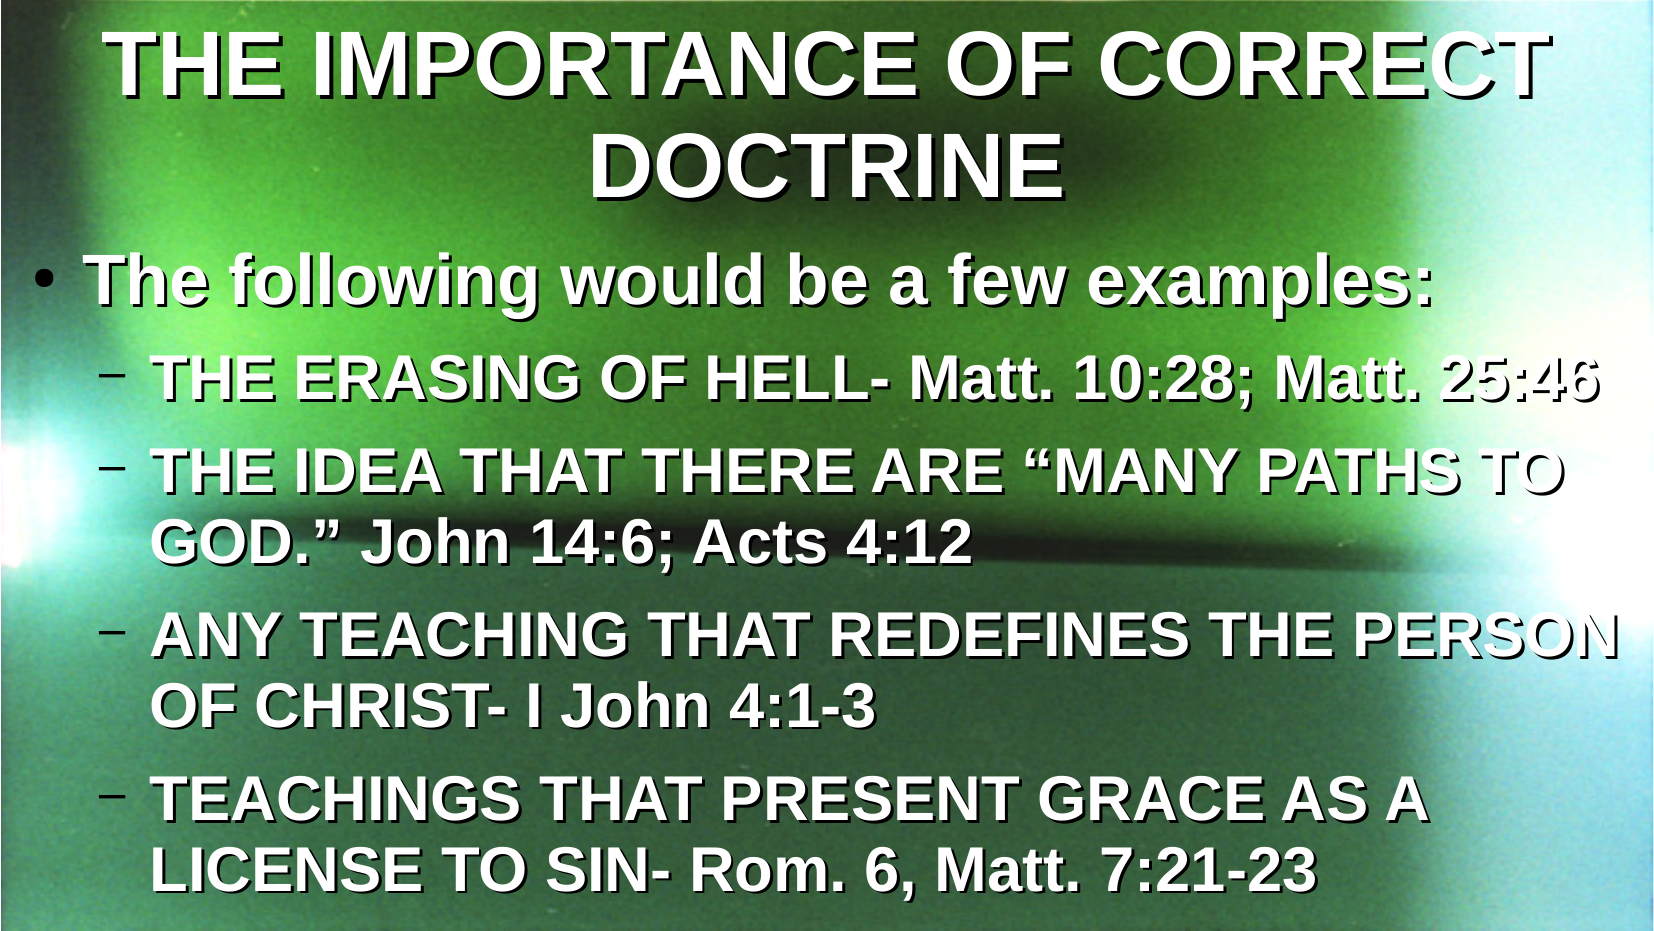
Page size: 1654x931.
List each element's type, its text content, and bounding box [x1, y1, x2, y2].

title THE IMPORTANCE OF CORRECT DOCTRINE [82, 12, 1571, 218]
picture [1, 0, 1654, 931]
list The following would be a few examples: THE ERASING OF HELL- Matt. 10:28; Matt. 25:46 THE IDEA THAT THERE ARE “MANY PATHS TO GOD.” John 14:6; Acts 4:12 ANY TEACHING THAT REDEFINES THE PERSON OF CHRIST- I John 4:1-3 TEACHINGS THAT PRESENT GRACE AS A LICENSE TO SIN- Rom. 6, Matt. 7:21-23 [15, 240, 1636, 916]
